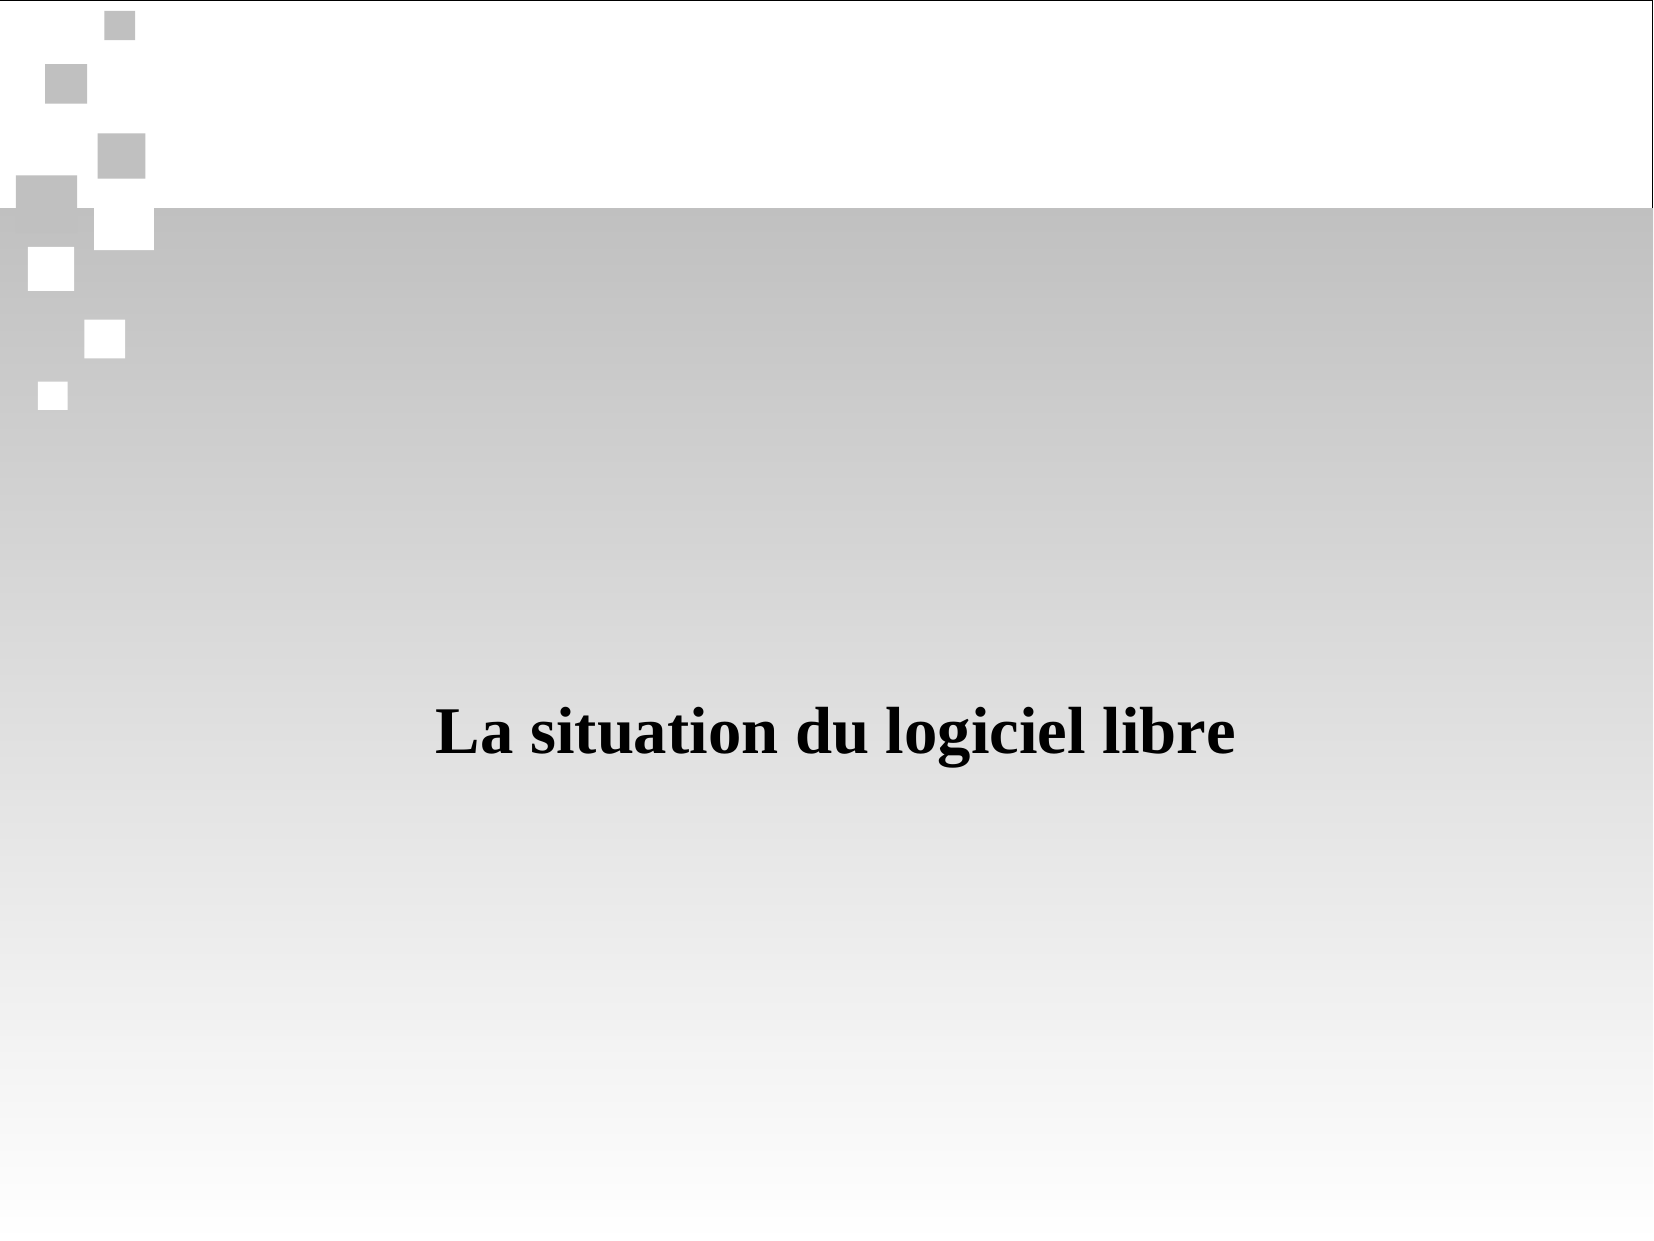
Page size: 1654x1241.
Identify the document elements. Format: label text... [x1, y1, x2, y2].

subtitle La situation du logiciel libre [141, 279, 1532, 1183]
